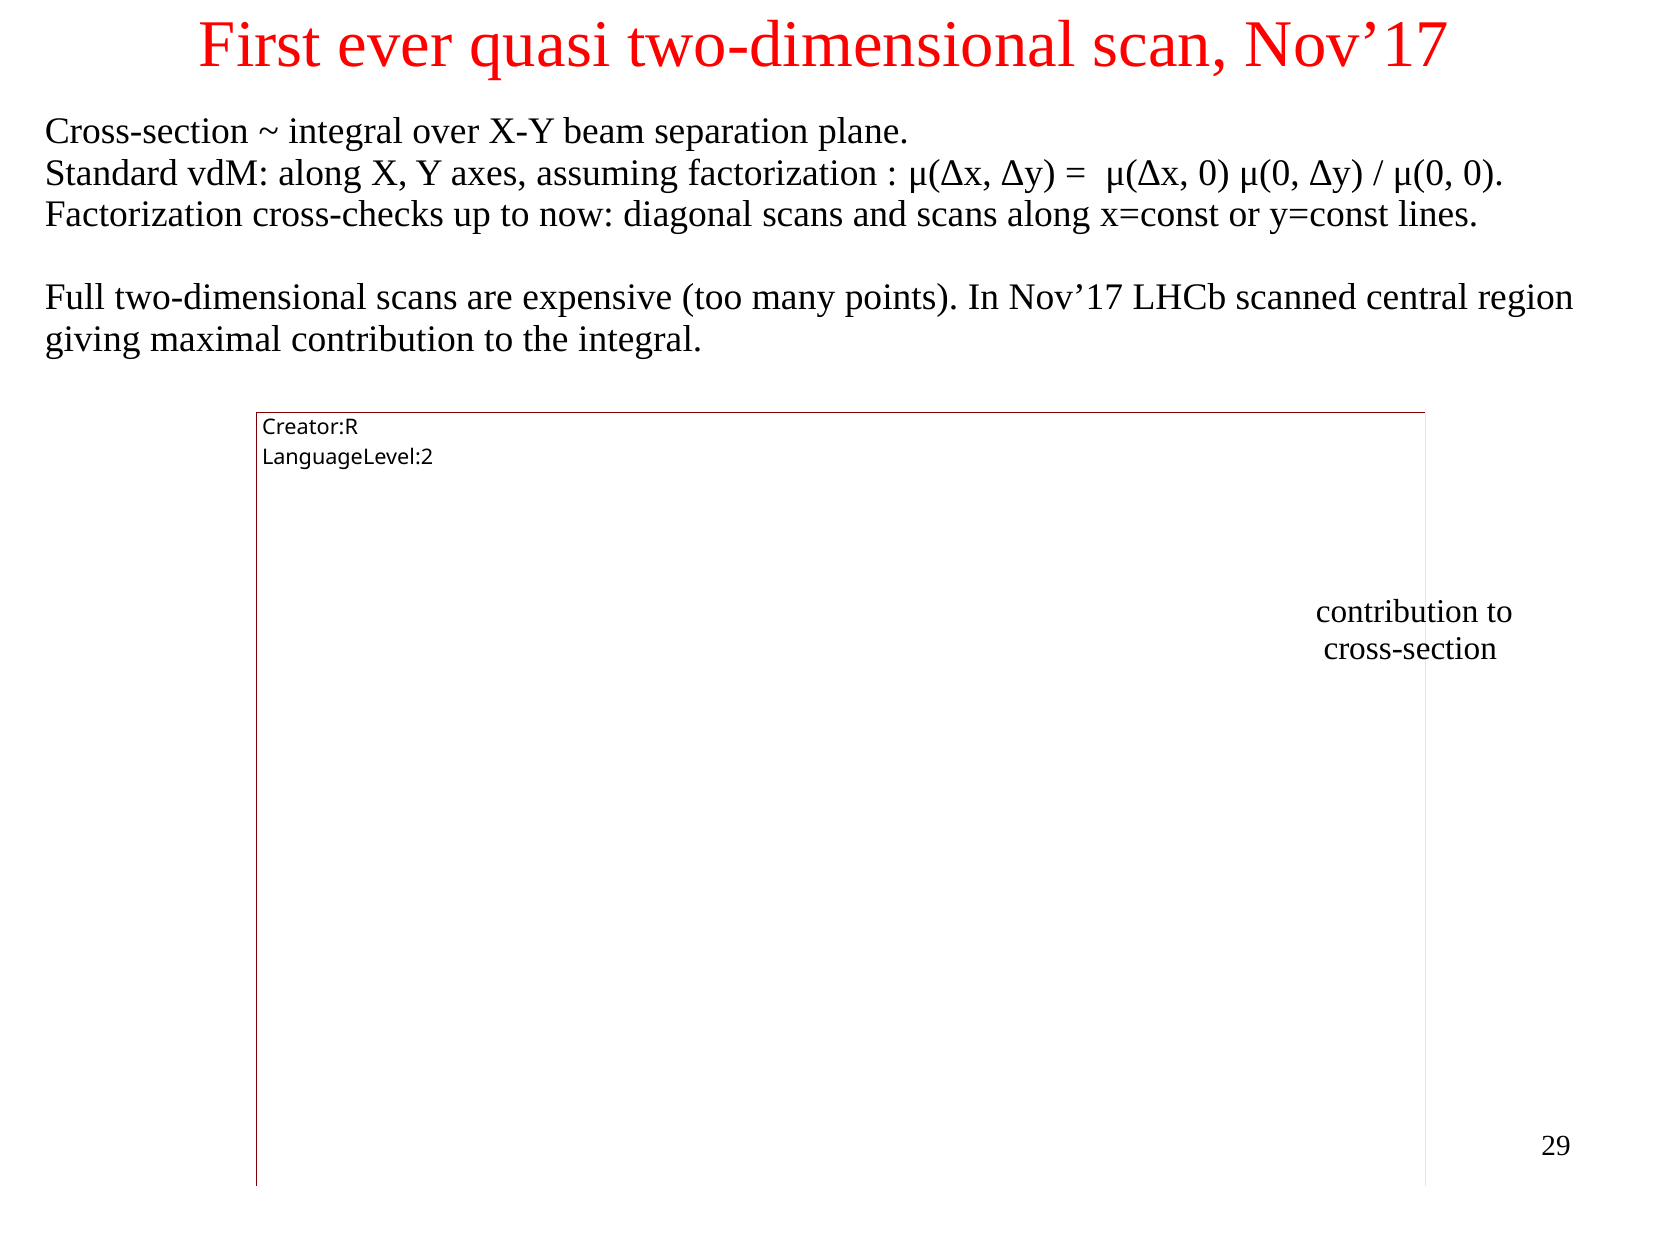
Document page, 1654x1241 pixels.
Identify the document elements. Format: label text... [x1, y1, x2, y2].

text_box Cross-section ~ integral over X-Y beam separation plane. Standard vdM: along X, Y axes, assuming factorization : μ(∆x, ∆y) = μ(∆x, 0) μ(0, ∆y) / μ(0, 0). Factorization cross-checks up to now: diagonal scans and scans along x=const or y=const lines. Full two-dimensional scans are expensive (too many points). In Nov’17 LHCb scanned central region giving maximal contribution to the integral. [30, 103, 1624, 451]
text_box First ever quasi two-dimensional scan, Nov’17 [135, 0, 1516, 163]
picture [255, 410, 1426, 1186]
text_box contribution to cross-section [1275, 585, 1547, 674]
